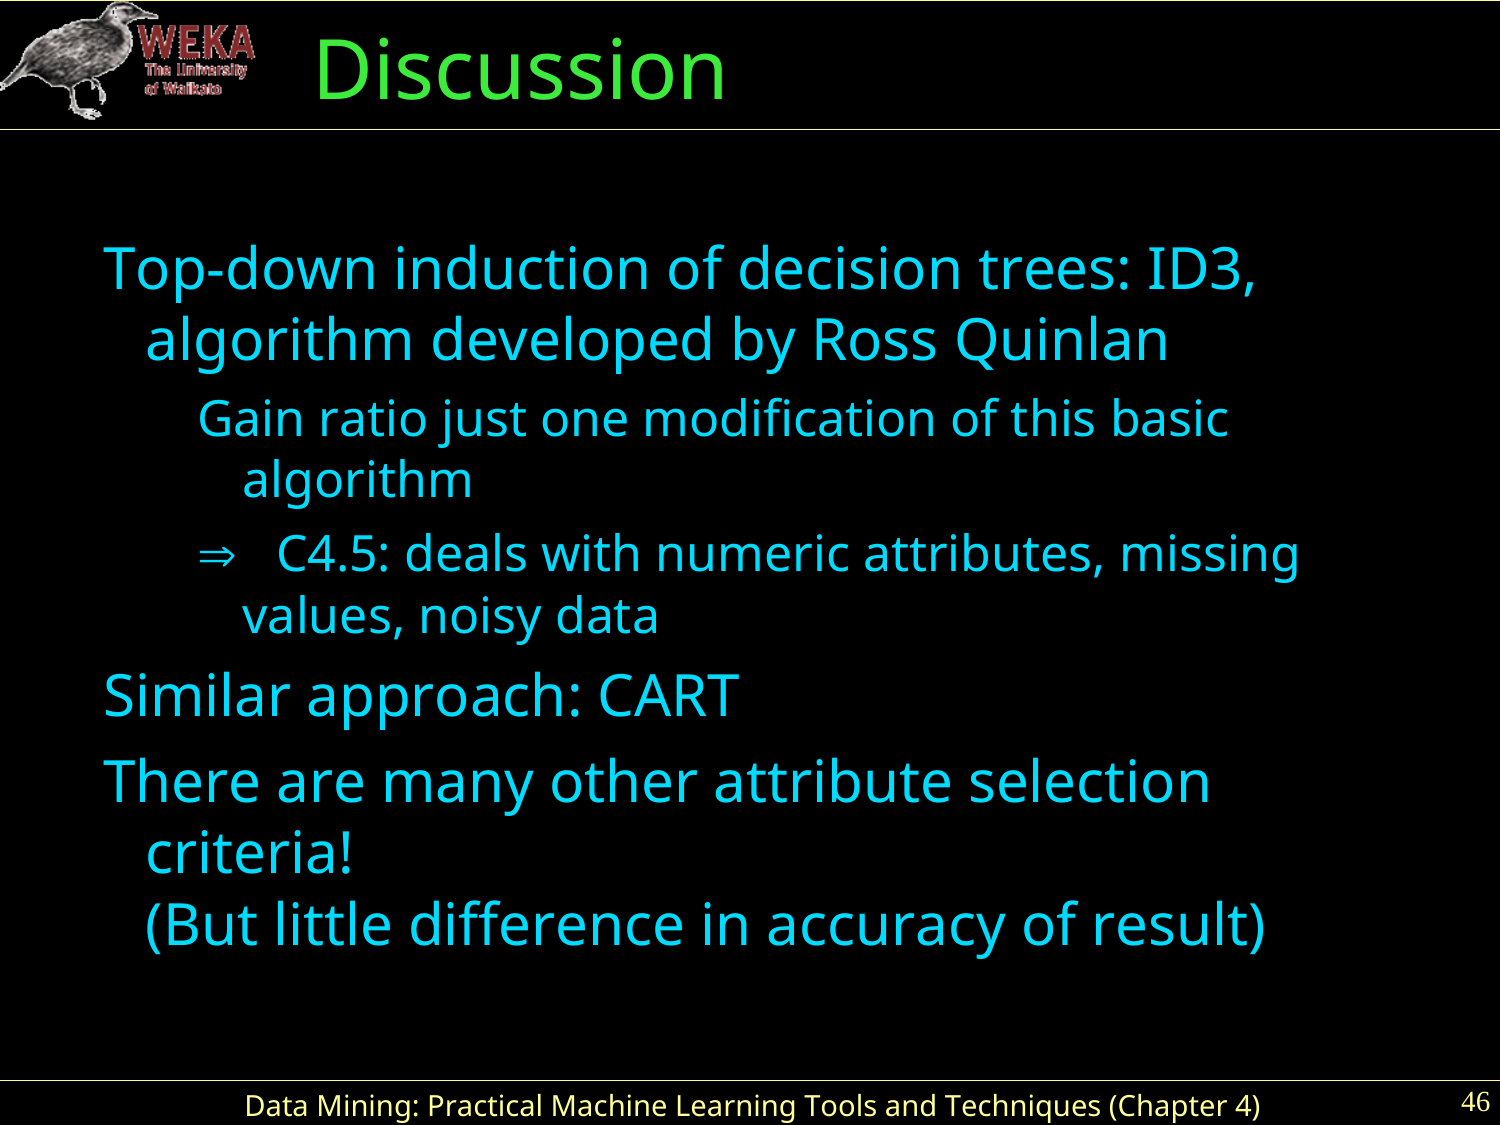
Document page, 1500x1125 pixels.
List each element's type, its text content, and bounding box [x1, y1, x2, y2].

picture [0, 1, 266, 129]
text_box Top-down induction of decision trees: ID3, algorithm developed by Ross Quinlan Gain ratio just one modification of this basic algorithm  C4.5: deals with numeric attributes, missing values, noisy data Similar approach: CART There are many other attribute selection criteria! (But little difference in accuracy of result) [88, 224, 1388, 901]
title Discussion [297, 0, 1500, 148]
